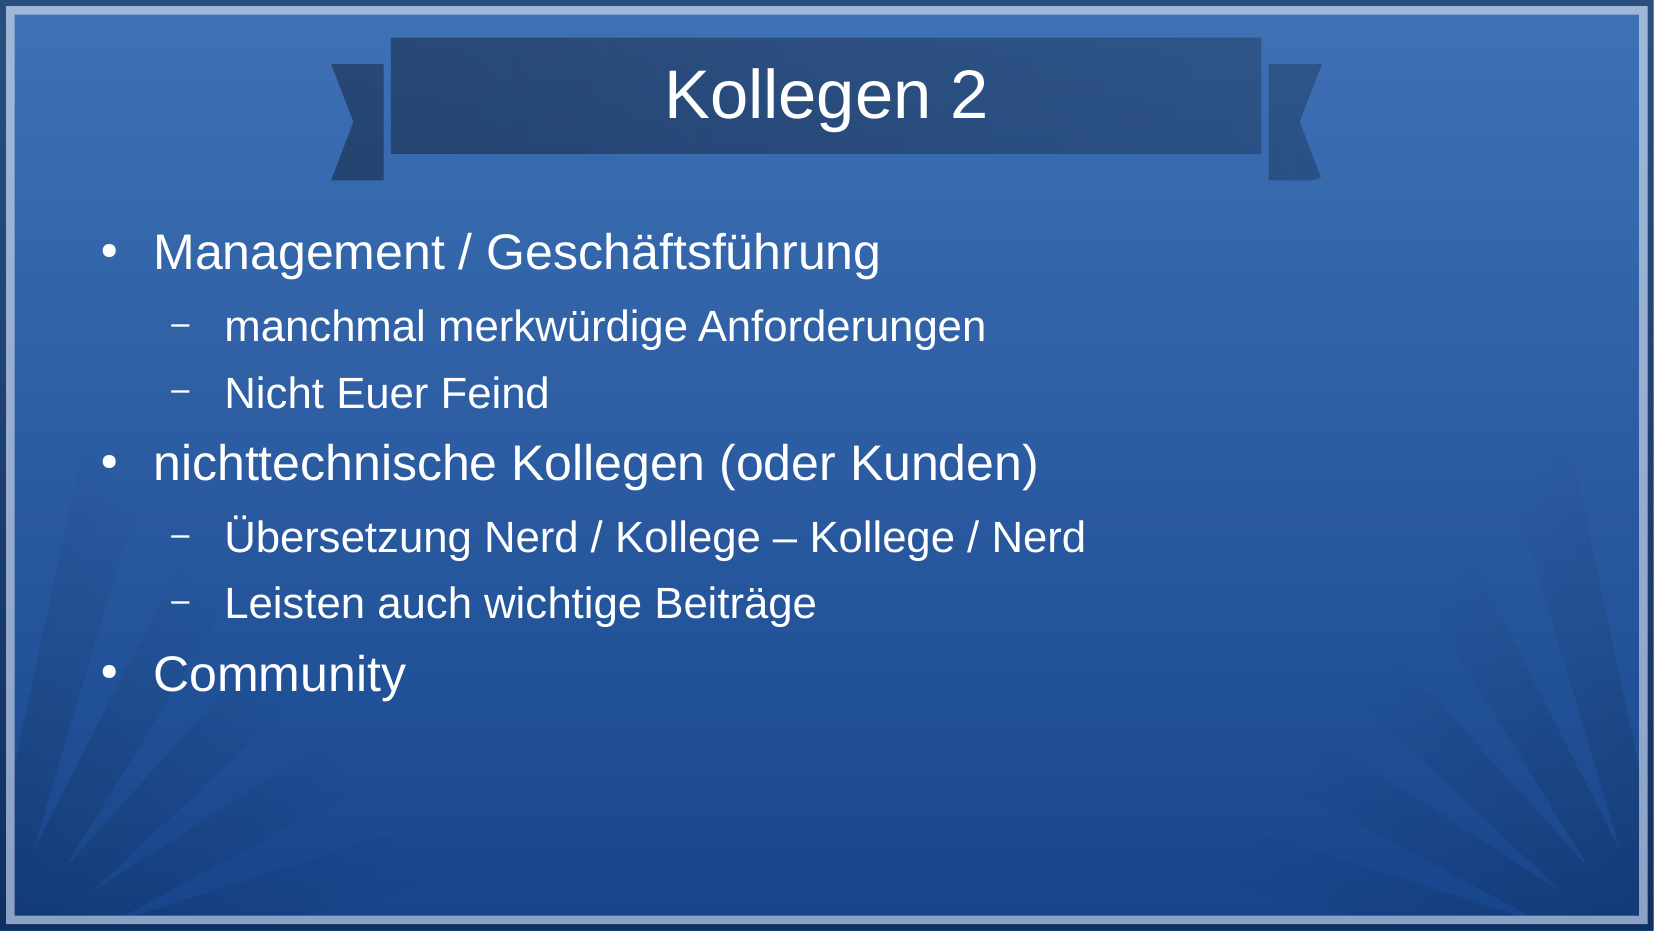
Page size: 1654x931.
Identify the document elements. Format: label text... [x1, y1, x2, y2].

title Kollegen 2 [389, 35, 1264, 154]
list Management / Geschäftsführung manchmal merkwürdige Anforderungen Nicht Euer Feind nichttechnische Kollegen (oder Kunden) Übersetzung Nerd / Kollege – Kollege / Nerd Leisten auch wichtige Beiträge Community [82, 224, 1571, 848]
